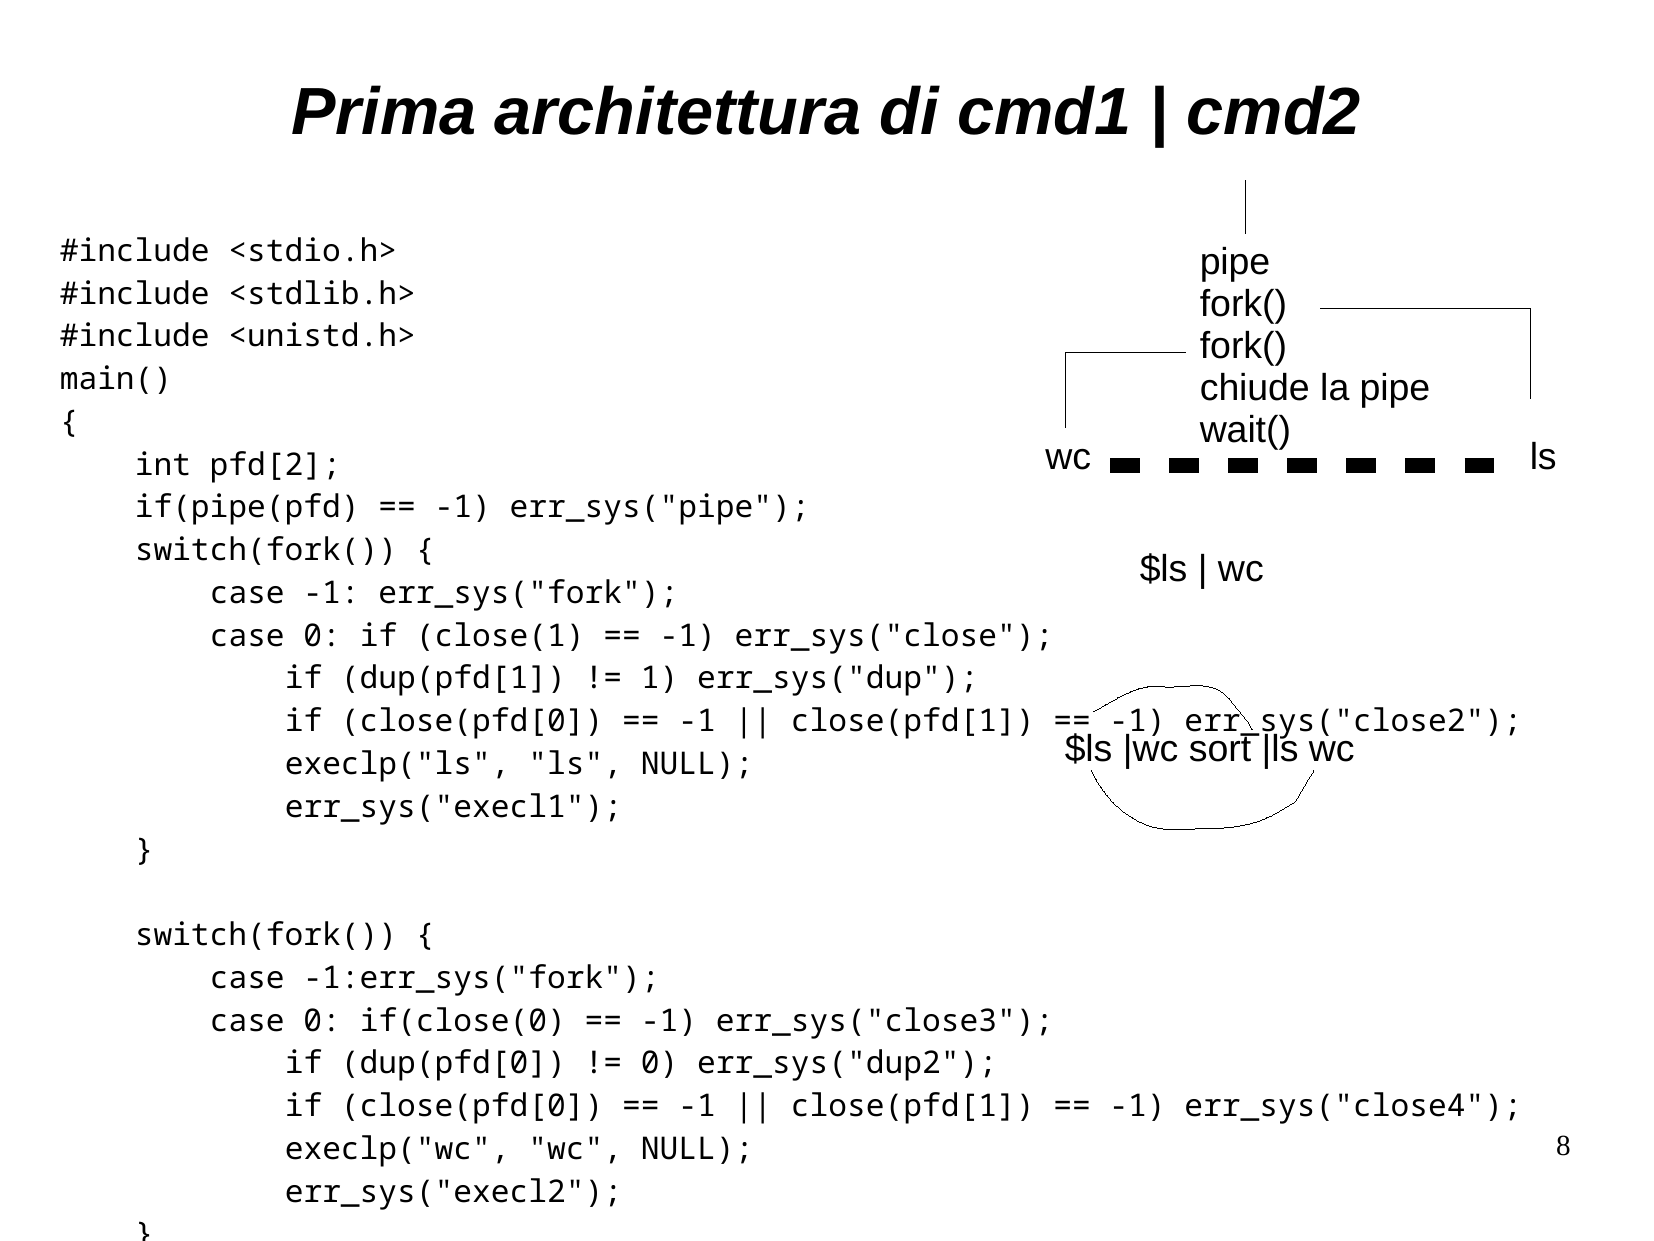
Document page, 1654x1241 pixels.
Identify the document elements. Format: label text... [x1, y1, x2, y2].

text_box $ls |wc sort |ls wc [1050, 720, 1546, 777]
text_box wc [1030, 428, 1151, 486]
text_box #include <stdio.h> #include <stdlib.h> #include <unistd.h> main() { int pfd[2]; if(pipe(pfd) == -1) err_sys("pipe"); switch(fork()) { case -1: err_sys("fork"); case 0: if (close(1) == -1) err_sys("close"); if (dup(pfd[1]) != 1) err_sys("dup"); if (close(pfd[0]) == -1 || close(pfd[1]) == -1) err_sys("close2"); execlp("ls", "ls", NULL); err_sys("execl1"); } switch(fork()) { case -1:err_sys("fork"); case 0: if(close(0) == -1) err_sys("close3"); if (dup(pfd[0]) != 0) err_sys("dup2"); if (close(pfd[0]) == -1 || close(pfd[1]) == -1) err_sys("close4"); execlp("wc", "wc", NULL); err_sys("execl2"); } if (close(pfd[0]) == -1 || close(pfd[1]) == -1) err_sys("close5"); wait(NULL) ; } [45, 220, 1636, 1241]
text_box $ls | wc [1125, 540, 1561, 597]
title Prima architettura di cmd1 | cmd2 [82, 8, 1571, 216]
text_box ls [1515, 428, 1636, 486]
text_box pipe fork() fork() chiude la pipe wait() [1185, 233, 1471, 459]
